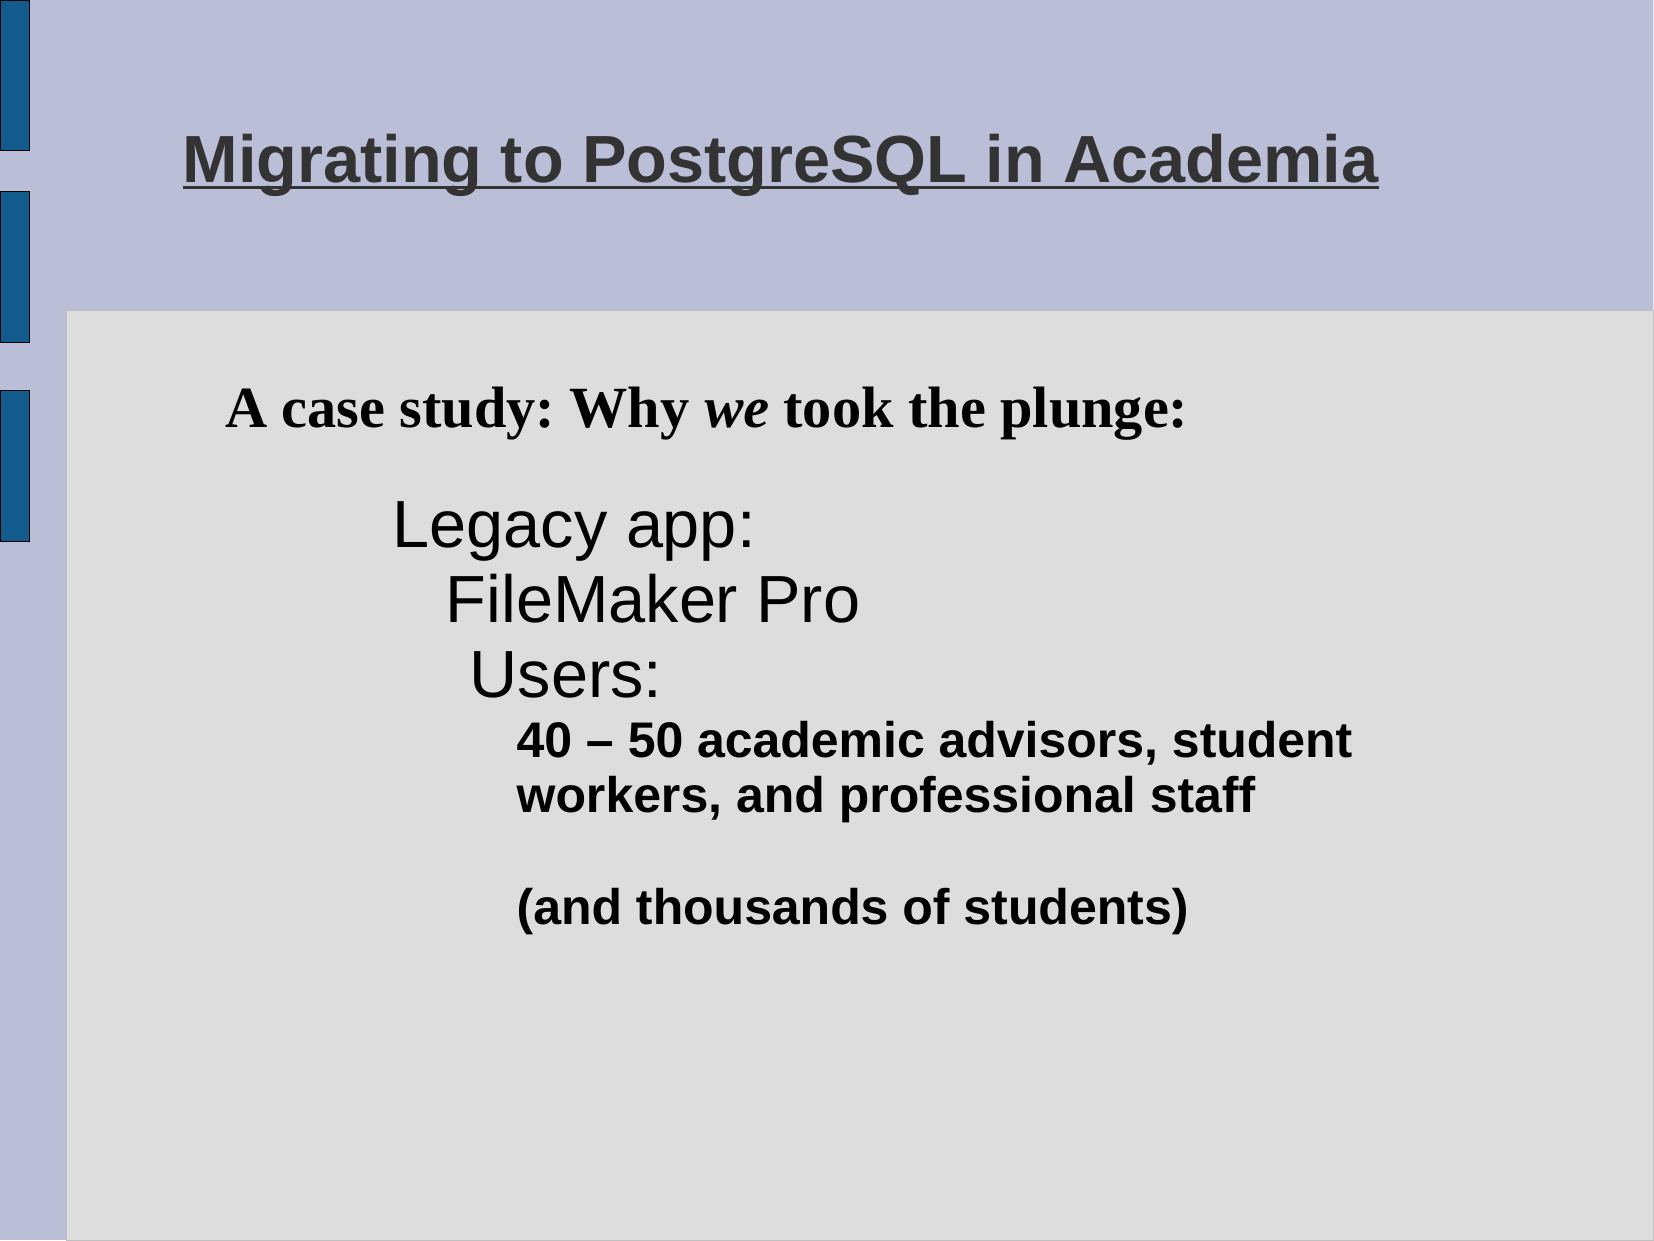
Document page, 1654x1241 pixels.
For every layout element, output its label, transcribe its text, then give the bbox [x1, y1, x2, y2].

text_box A case study: Why we took the plunge: [225, 375, 1388, 441]
title Migrating to PostgreSQL in Academia [75, 55, 1488, 263]
text_box Legacy app: FileMaker Pro Users: 40 – 50 academic advisors, student workers, and professional staff (and thousands of students) [375, 487, 1426, 940]
